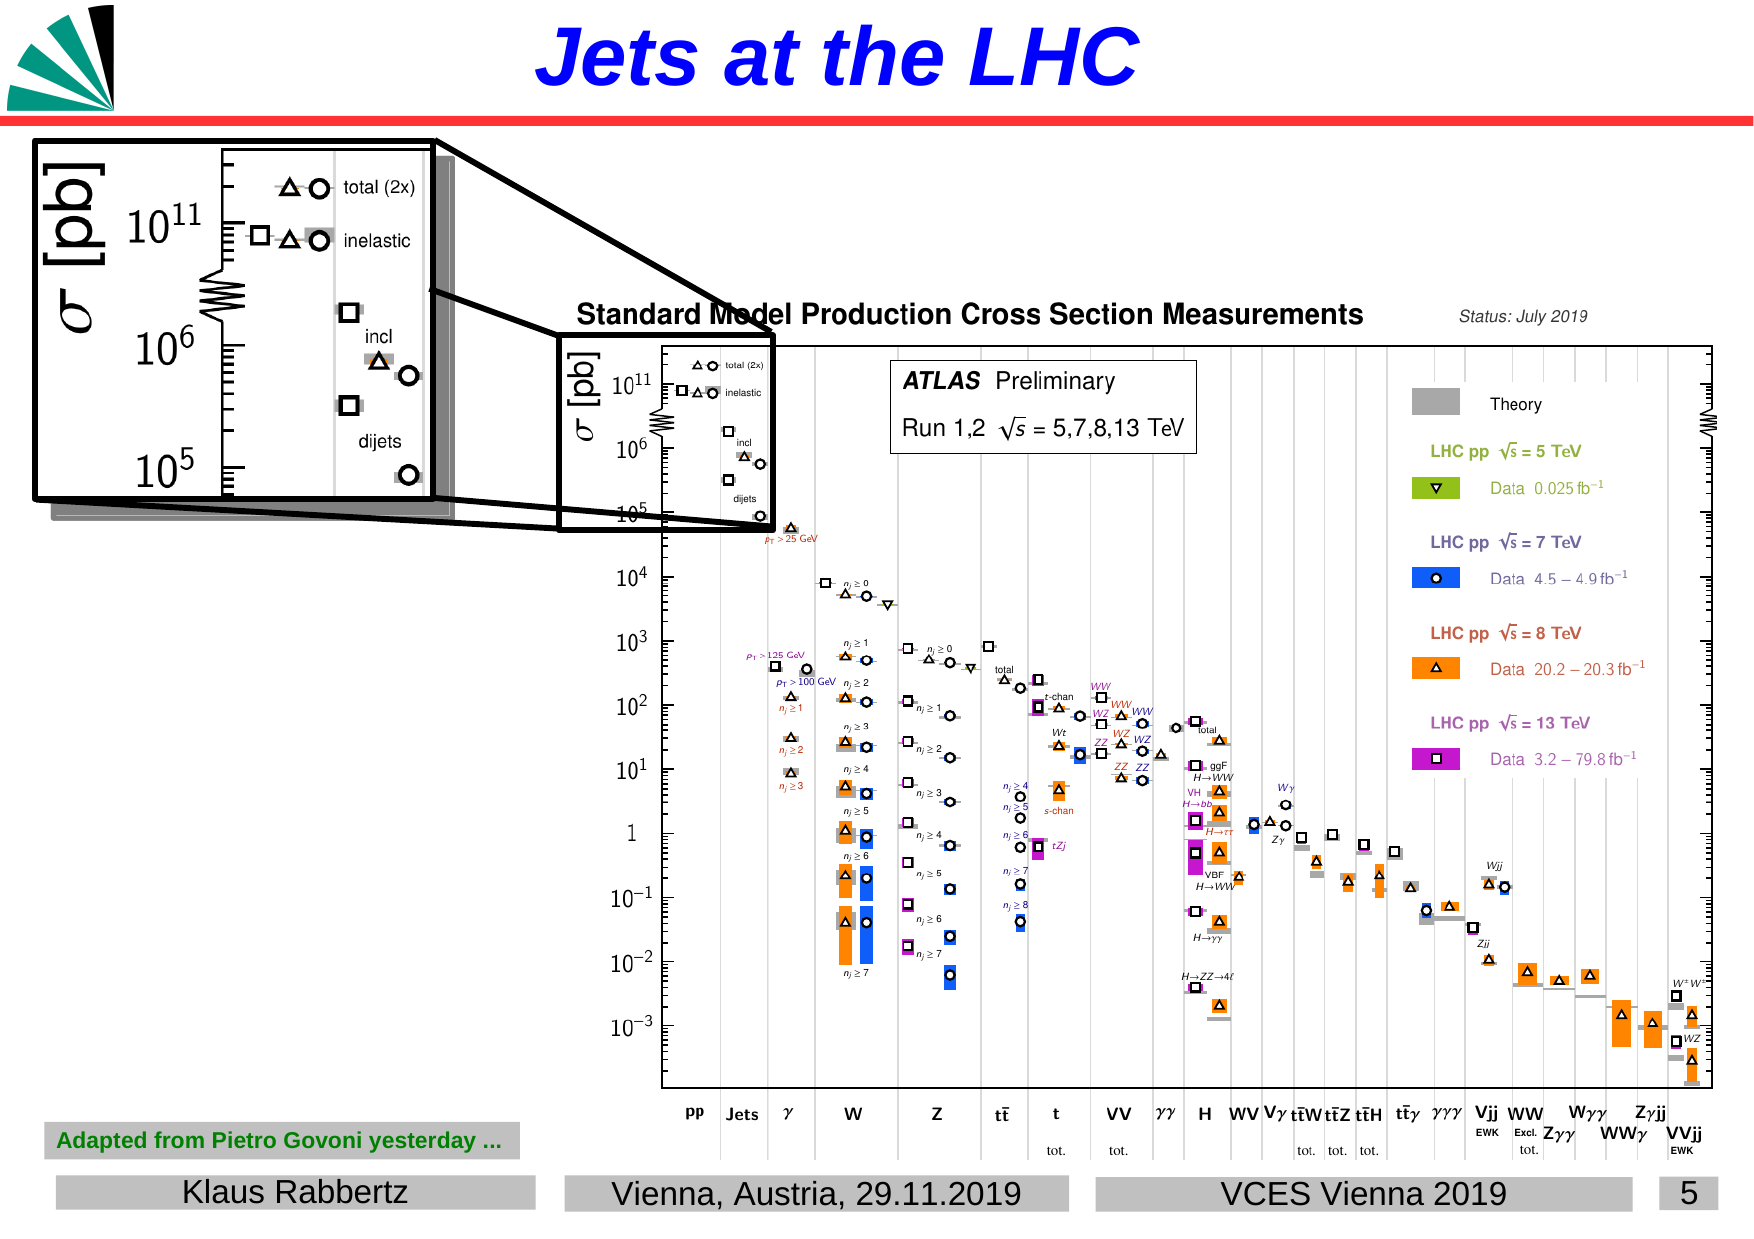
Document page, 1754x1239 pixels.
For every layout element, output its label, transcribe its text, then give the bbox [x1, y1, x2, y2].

text_box Adapted from Pietro Govoni yesterday ... [44, 1121, 520, 1160]
picture [7, 5, 114, 112]
picture [565, 513, 730, 527]
picture [565, 292, 1717, 1166]
picture [565, 338, 770, 523]
picture [37, 143, 430, 497]
picture [565, 292, 763, 332]
title Jets at the LHC [129, 0, 1545, 114]
